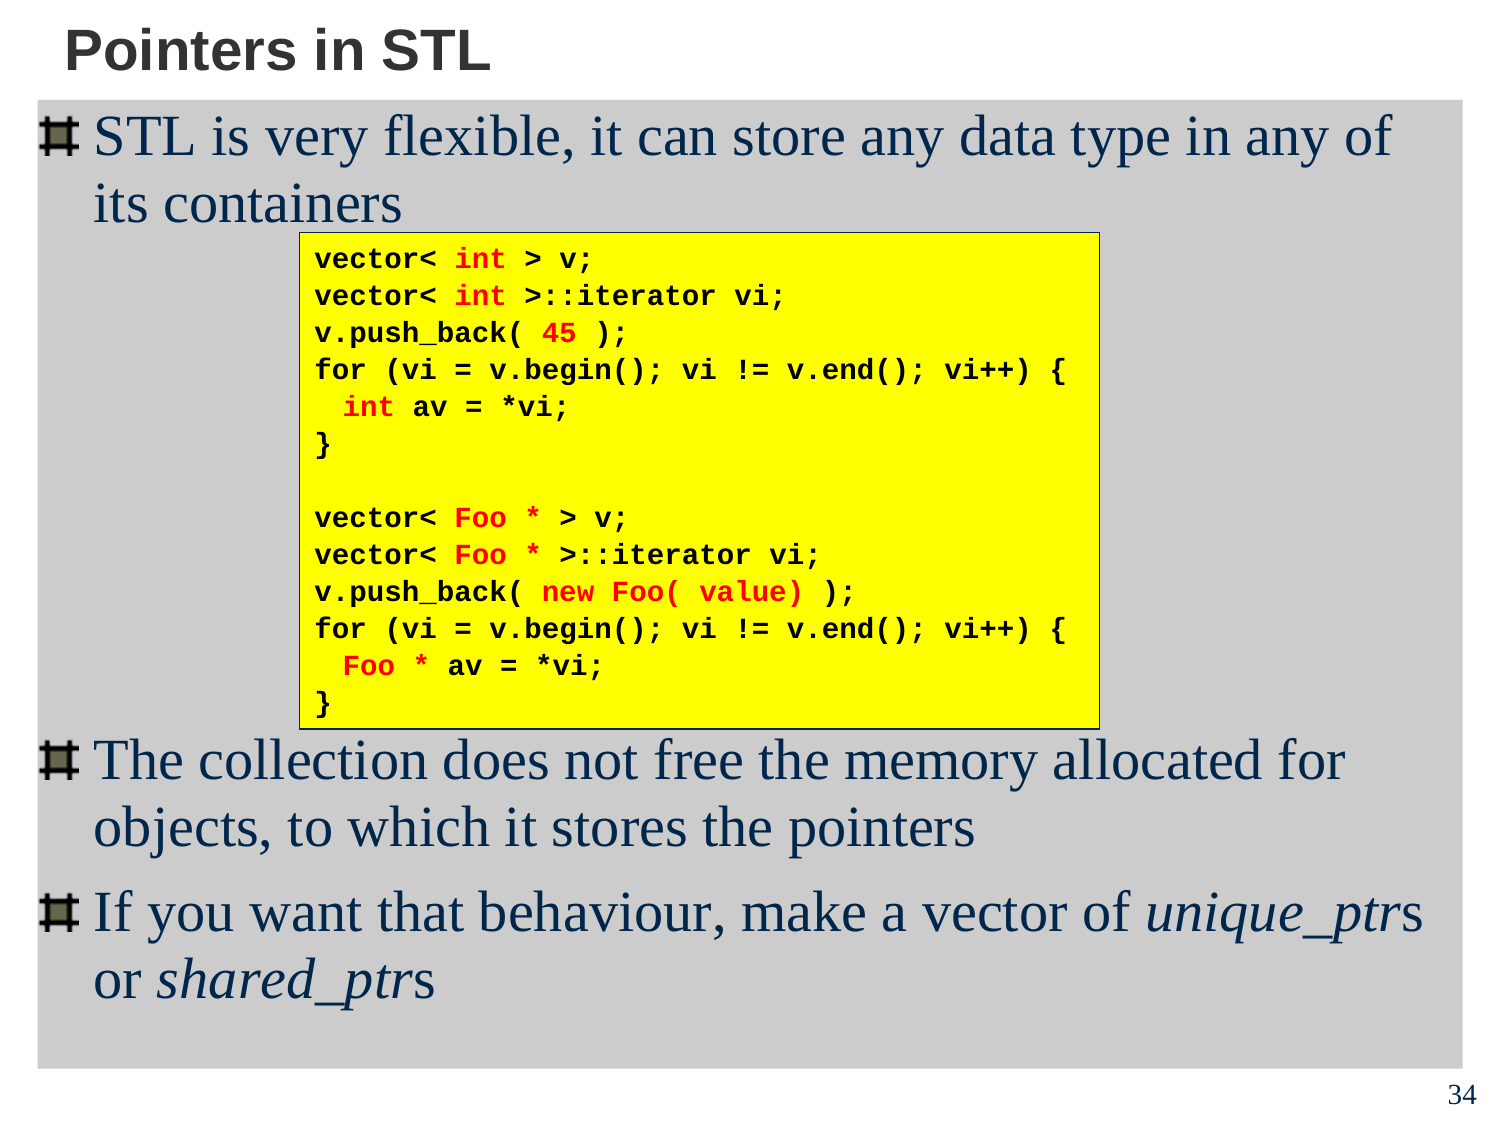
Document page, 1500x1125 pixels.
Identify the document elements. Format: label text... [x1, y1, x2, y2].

title Pointers in STL [50, 0, 1450, 91]
list STL is very flexible, it can store any data type in any of its containers The collection does not free the memory allocated for objects, to which it stores the pointers If you want that behaviour, make a vector of unique_ptrs or shared_ptrs [37, 99, 1463, 1069]
text_box vector< int > v; vector< int >::iterator vi; v.push_back( 45 ); for (vi = v.begin(); vi != v.end(); vi++) { int av = *vi; } vector< Foo * > v; vector< Foo * >::iterator vi; v.push_back( new Foo( value) ); for (vi = v.begin(); vi != v.end(); vi++) { Foo * av = *vi; } [299, 232, 1100, 759]
